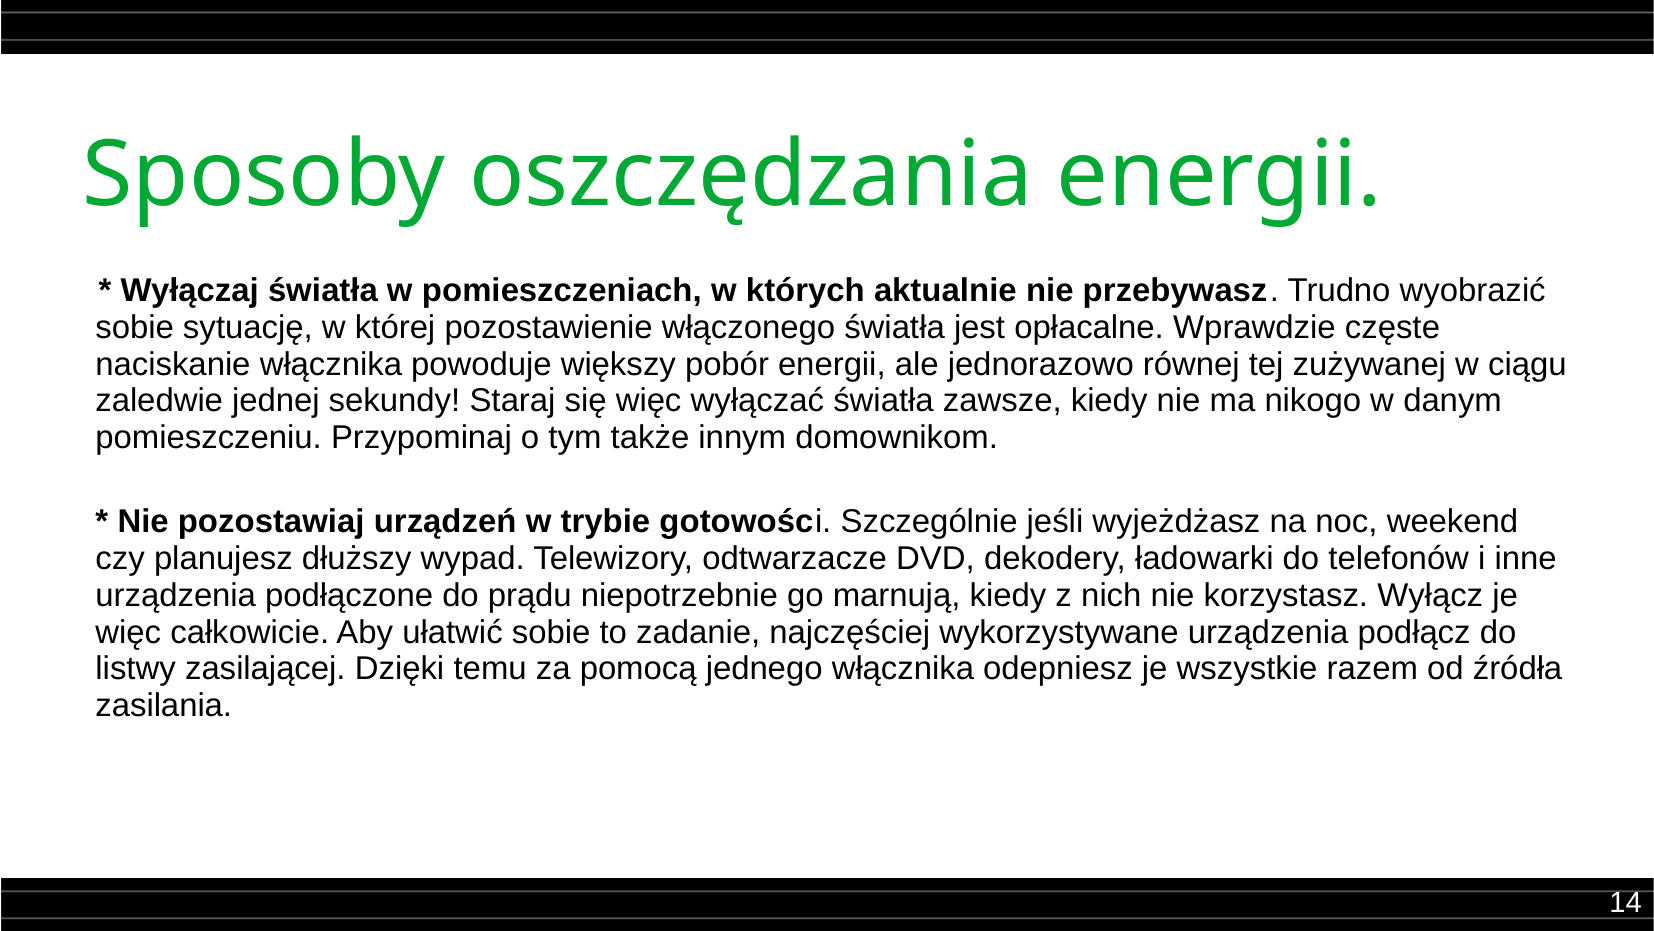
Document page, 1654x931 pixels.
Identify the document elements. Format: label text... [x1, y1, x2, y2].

list * Wyłączaj światła w pomieszczeniach, w których aktualnie nie przebywasz. Trudno wyobrazić sobie sytuację, w której pozostawienie włączonego światła jest opłacalne. Wprawdzie częste naciskanie włącznika powoduje większy pobór energii, ale jednorazowo równej tej zużywanej w ciągu zaledwie jednej sekundy! Staraj się więc wyłączać światła zawsze, kiedy nie ma nikogo w danym pomieszczeniu. Przypominaj o tym także innym domownikom. * Nie pozostawiaj urządzeń w trybie gotowości. Szczególnie jeśli wyjeżdżasz na noc, weekend czy planujesz dłuższy wypad. Telewizory, odtwarzacze DVD, dekodery, ładowarki do telefonów i inne urządzenia podłączone do prądu niepotrzebnie go marnują, kiedy z nich nie korzystasz. Wyłącz je więc całkowicie. Aby ułatwić sobie to zadanie, najczęściej wykorzystywane urządzenia podłącz do listwy zasilającej. Dzięki temu za pomocą jednego włącznika odepniesz je wszystkie razem od źródła zasilania. [82, 271, 1571, 758]
picture [1, 878, 1654, 931]
title Sposoby oszczędzania energii. [82, 92, 1571, 249]
picture [1, 0, 1654, 54]
